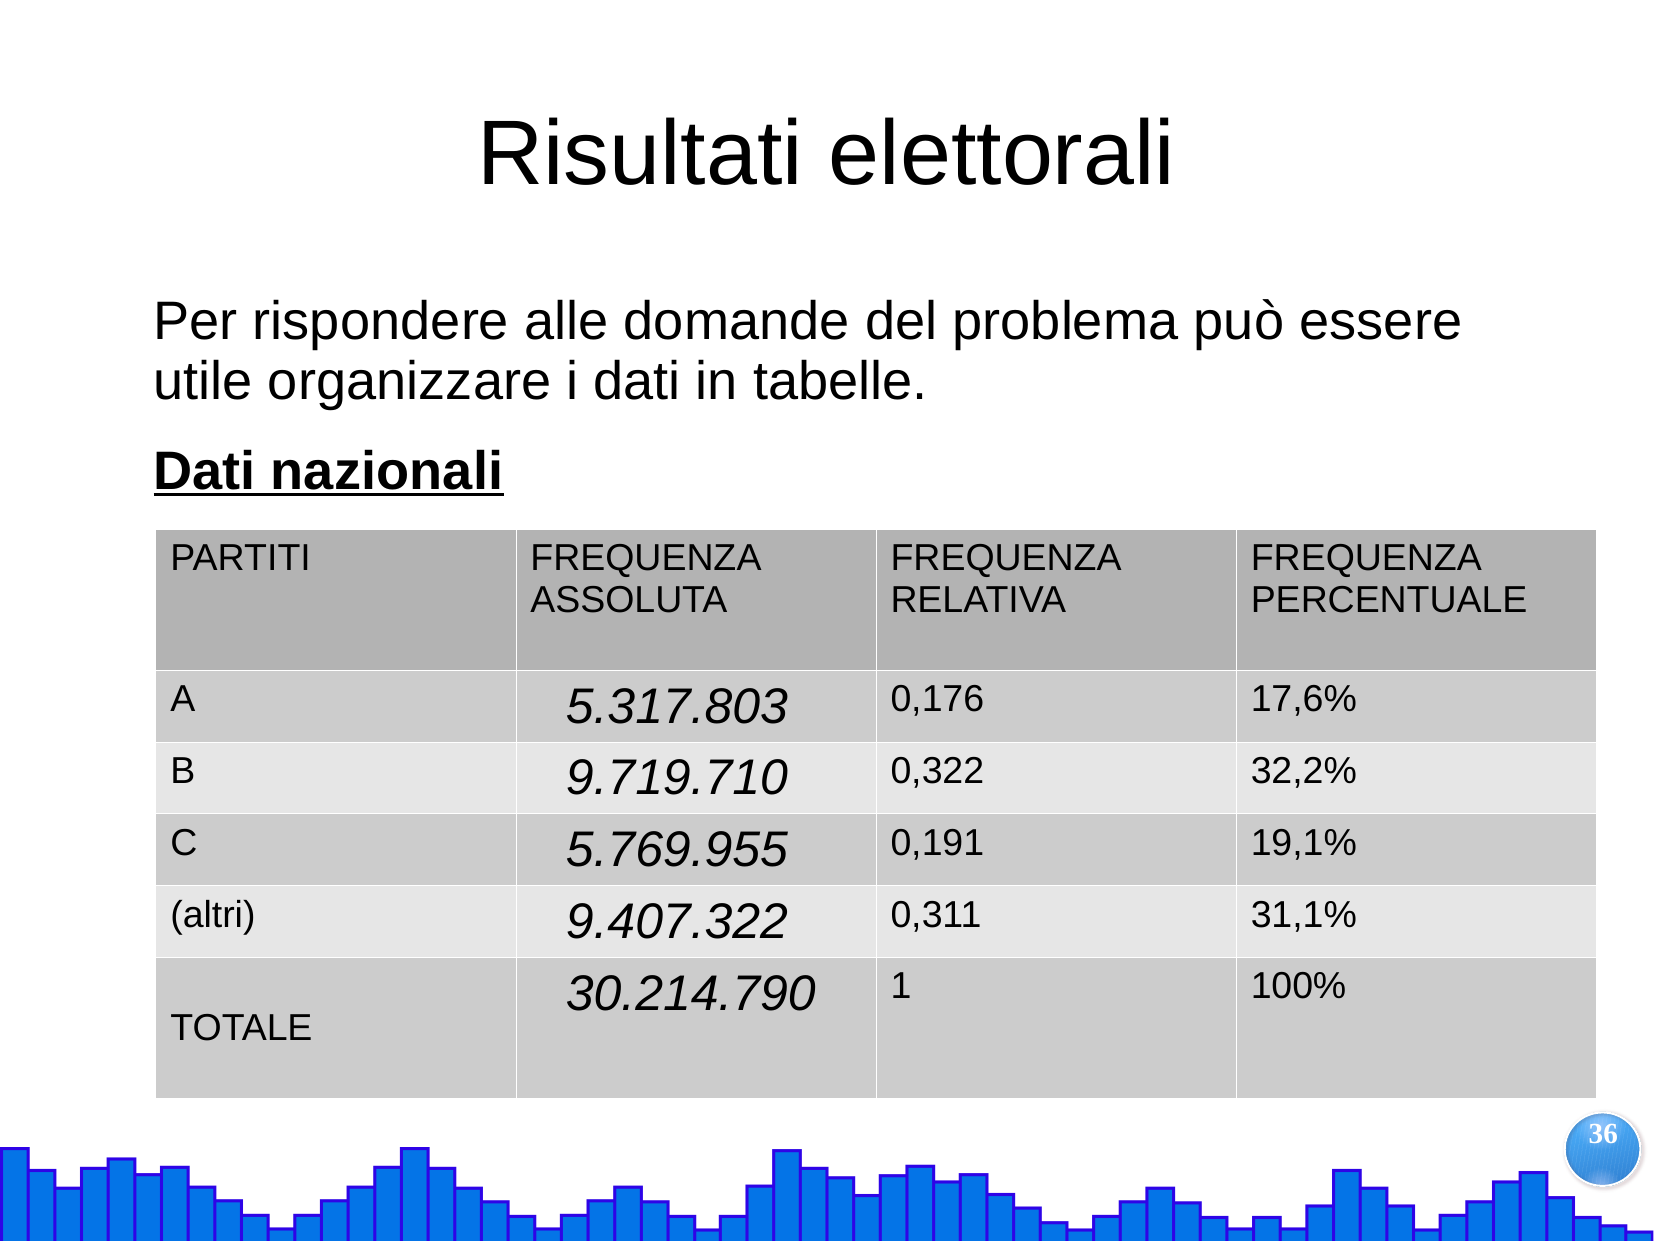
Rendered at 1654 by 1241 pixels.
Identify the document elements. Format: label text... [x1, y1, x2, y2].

table_header FREQUENZA ASSOLUTA [517, 530, 876, 670]
table_cell 19,1% [1237, 814, 1596, 885]
table_cell 9.407.322 [517, 886, 876, 957]
table_cell B [156, 743, 516, 813]
table_cell 100% [1237, 958, 1596, 1098]
table_cell (altri) [156, 886, 516, 957]
table_cell 5.317.803 [517, 671, 876, 742]
table_cell 5.769.955 [517, 814, 876, 885]
table_cell TOTALE [156, 958, 516, 1098]
table_cell 0,176 [877, 671, 1236, 742]
table_cell 17,6% [1237, 671, 1596, 742]
table_cell 1 [877, 958, 1236, 1098]
table_cell 9.719.710 [517, 743, 876, 813]
table_cell C [156, 814, 516, 885]
table_cell 31,1% [1237, 886, 1596, 957]
table_header PARTITI [156, 530, 516, 670]
table_header FREQUENZA PERCENTUALE [1237, 530, 1596, 670]
table_cell 30.214.790 [517, 958, 876, 1098]
table_cell 32,2% [1237, 743, 1596, 813]
table_cell 0,191 [877, 814, 1236, 885]
picture [0, 1147, 1654, 1241]
list Per rispondere alle domande del problema può essere utile organizzare i dati in tabelle. Dati nazionali [82, 290, 1571, 1010]
title Risultati elettorali [82, 49, 1571, 257]
table_cell 0,311 [877, 886, 1236, 957]
table_cell 0,322 [877, 743, 1236, 813]
table_cell A [156, 671, 516, 742]
table_header FREQUENZA RELATIVA [877, 530, 1236, 670]
